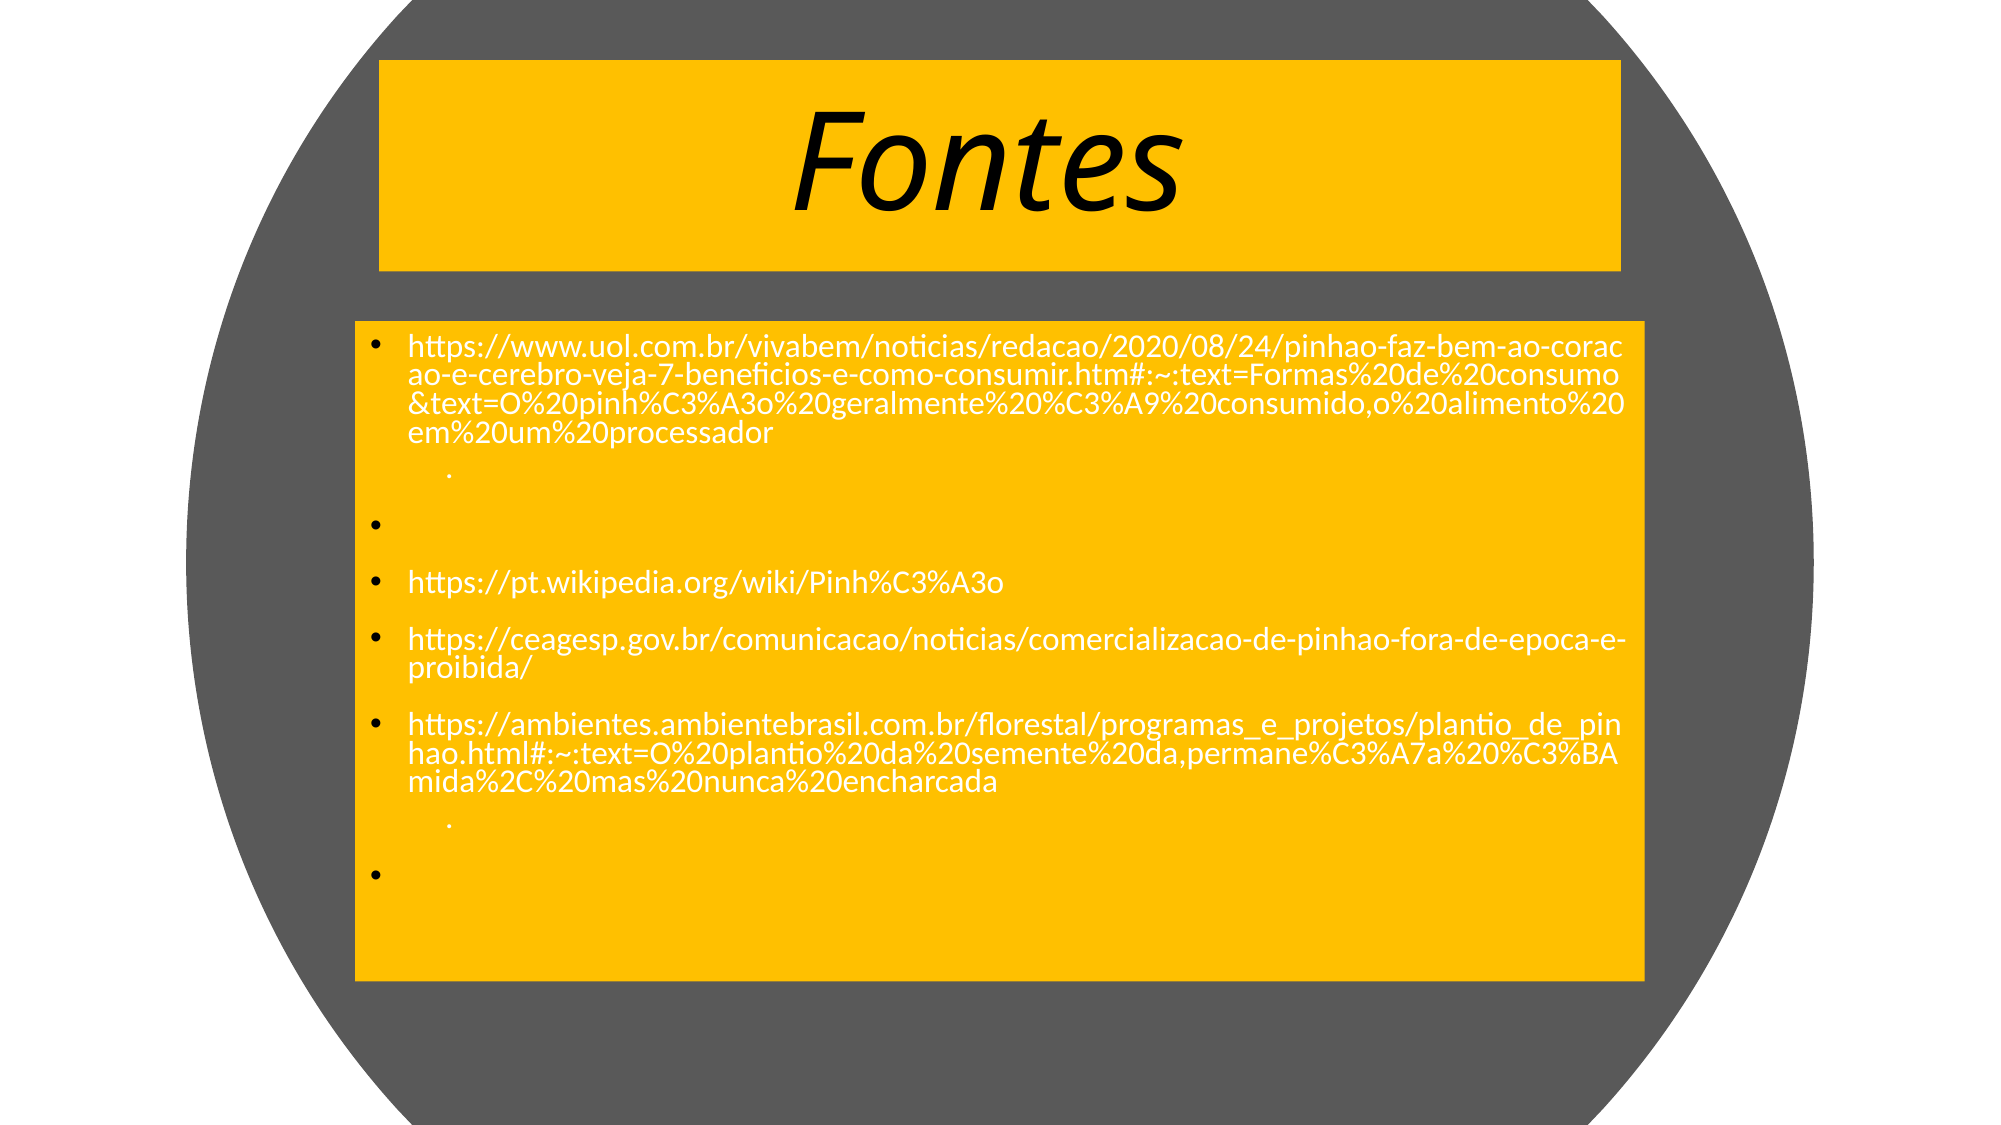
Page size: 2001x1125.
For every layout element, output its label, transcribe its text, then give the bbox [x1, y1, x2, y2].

list https://www.uol.com.br/vivabem/noticias/redacao/2020/08/24/pinhao-faz-bem-ao-coracao-e-cerebro-veja-7-beneficios-e-como-consumir.htm#:~:text=Formas%20de%20consumo&text=O%20pinh%C3%A3o%20geralmente%20%C3%A9%20consumido,o%20alimento%20em%20um%20processador. https://pt.wikipedia.org/wiki/Pinh%C3%A3o https://ceagesp.gov.br/comunicacao/noticias/comercializacao-de-pinhao-fora-de-epoca-e-proibida/ https://ambientes.ambientebrasil.com.br/florestal/programas_e_projetos/plantio_de_pinhao.html#:~:text=O%20plantio%20da%20semente%20da,permane%C3%A7a%20%C3%BAmida%2C%20mas%20nunca%20encharcada. [355, 321, 1645, 982]
text_box [144, 0, 1856, 1125]
title Fontes [379, 60, 1621, 272]
